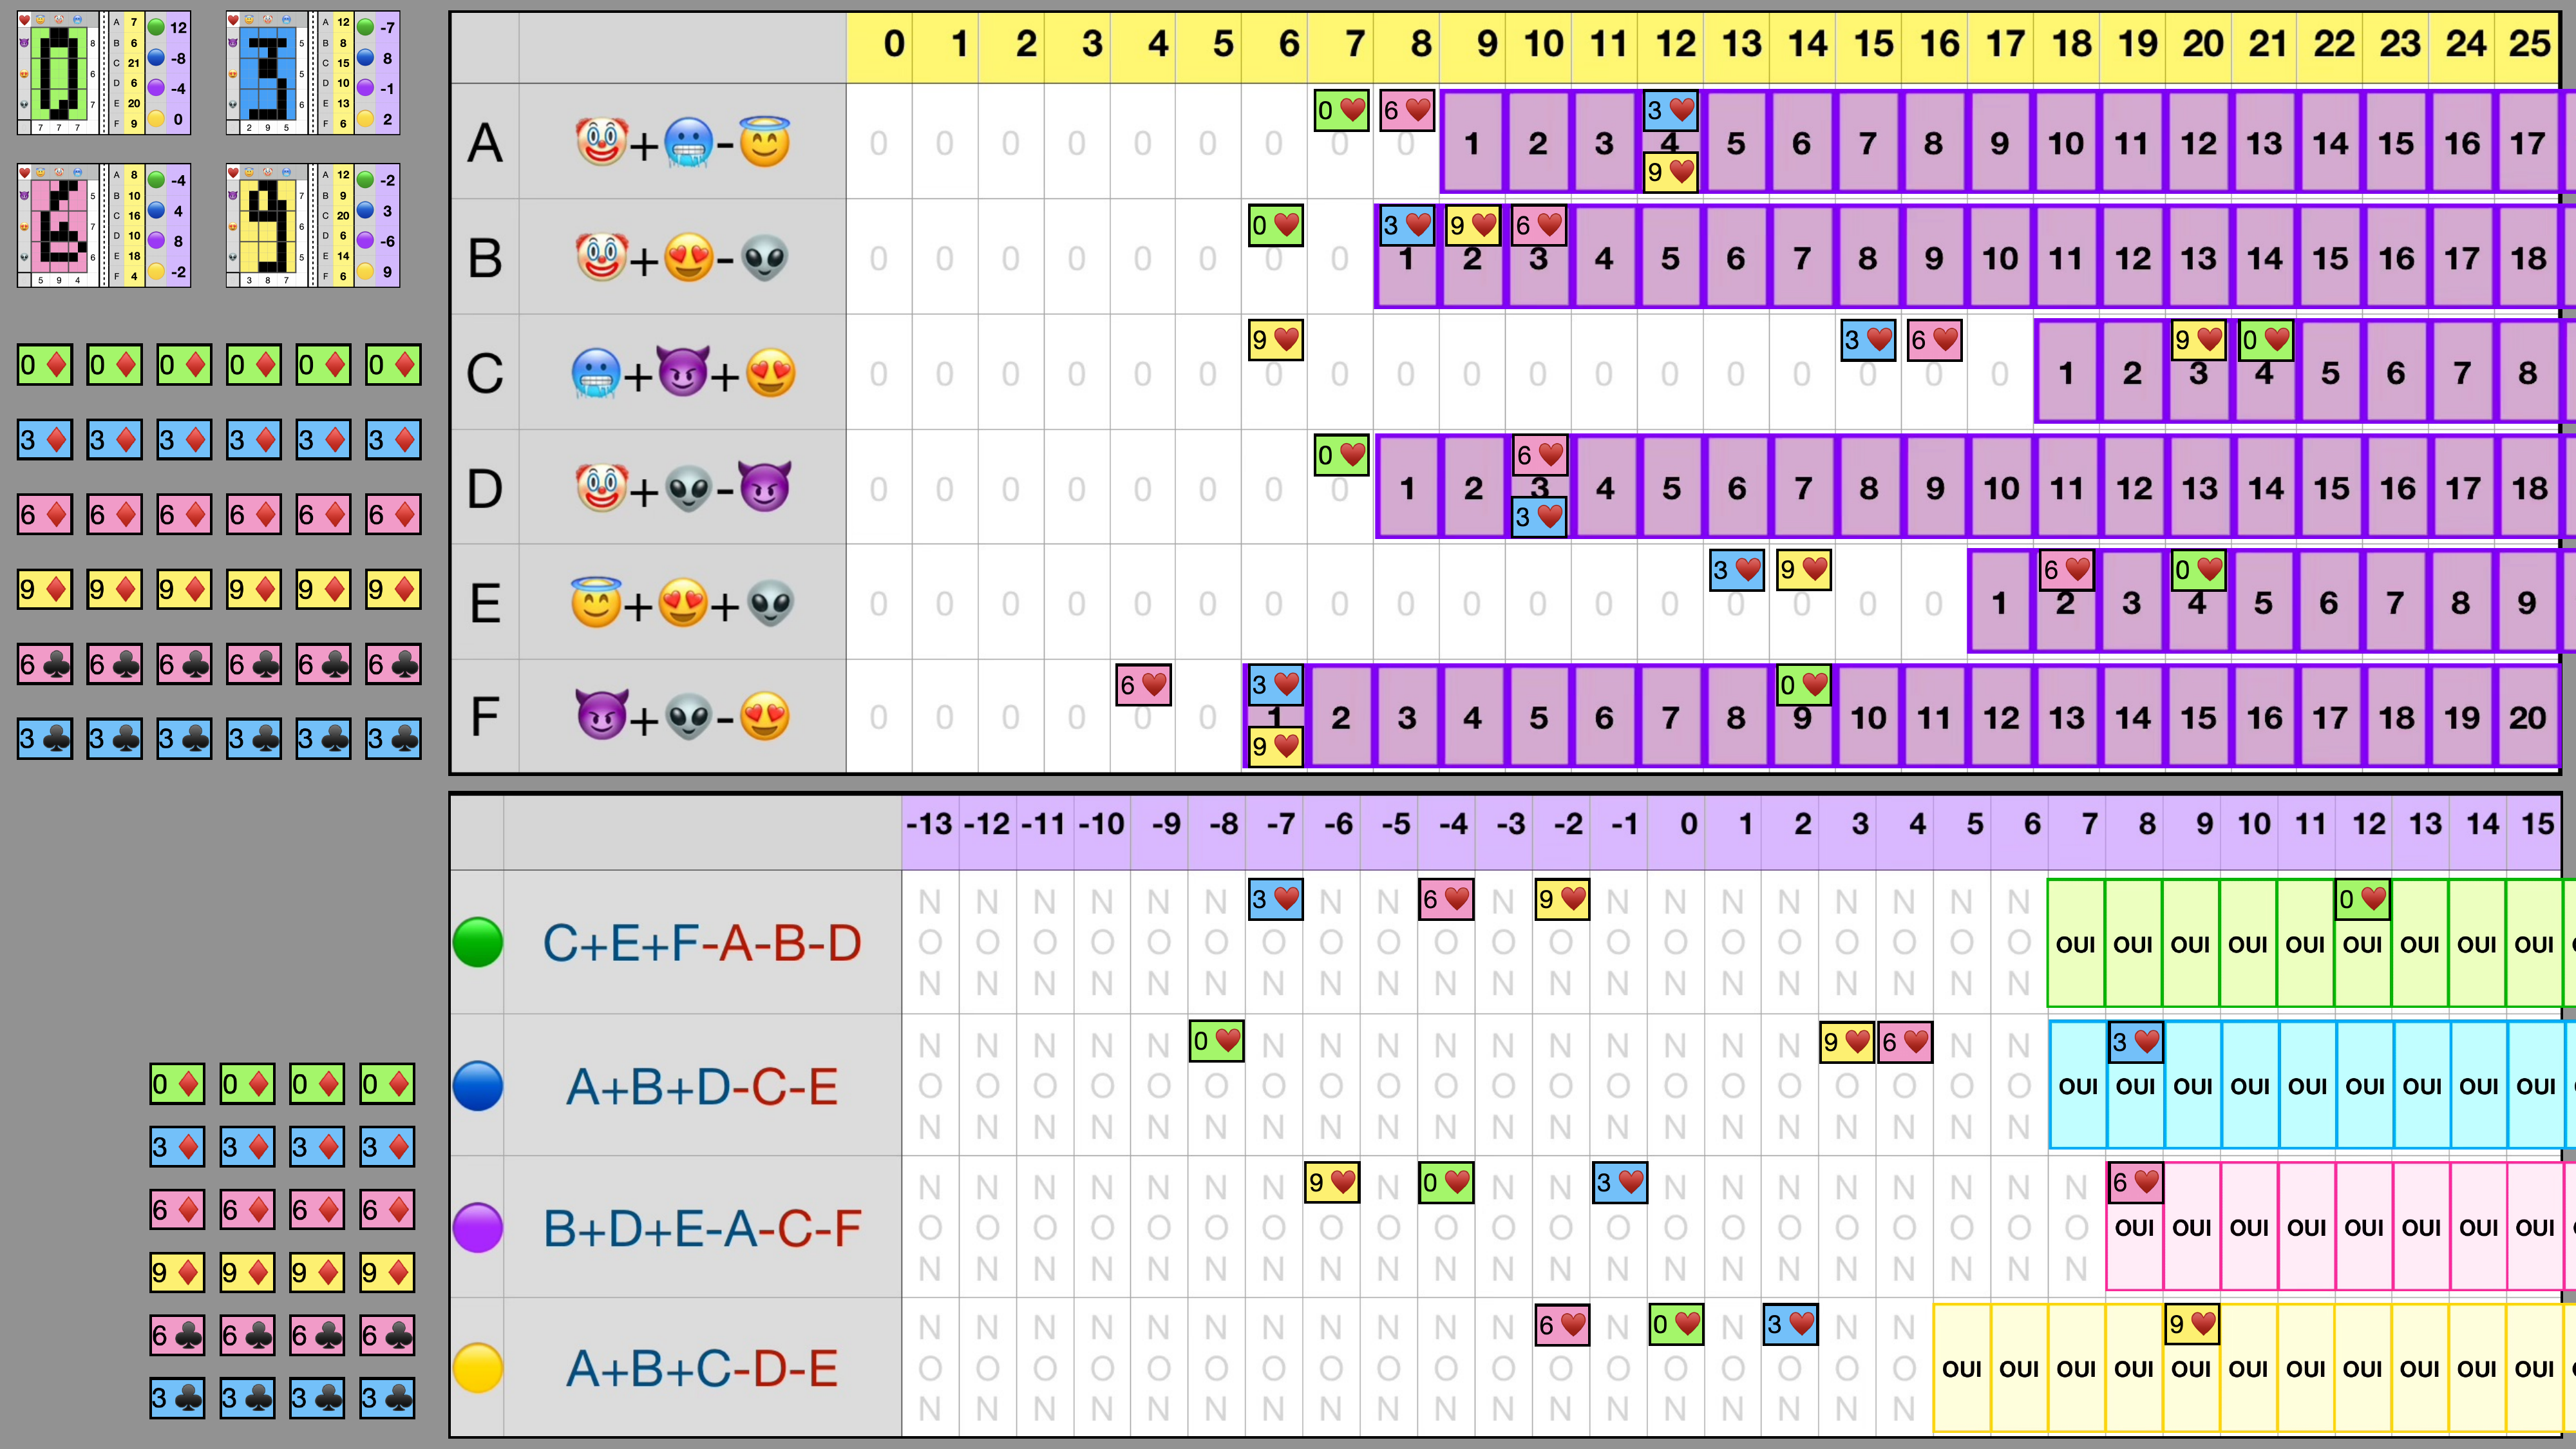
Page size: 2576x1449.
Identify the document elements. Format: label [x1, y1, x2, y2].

text_box [449, 11, 2576, 775]
text_box [290, 1127, 345, 1166]
text_box [296, 719, 351, 759]
text_box [88, 495, 142, 534]
text_box [150, 1253, 205, 1293]
text_box [18, 569, 72, 609]
text_box [157, 644, 212, 684]
text_box [366, 644, 421, 684]
text_box [296, 420, 351, 459]
text_box [18, 644, 72, 684]
text_box [360, 1253, 415, 1293]
text_box [88, 345, 142, 384]
text_box [360, 1064, 415, 1104]
text_box [157, 719, 212, 759]
text_box [157, 569, 212, 609]
text_box [227, 644, 281, 684]
text_box [18, 495, 72, 534]
text_box [366, 345, 421, 384]
text_box [220, 1064, 274, 1104]
text_box [227, 345, 281, 384]
text_box [150, 1189, 205, 1229]
text_box [366, 719, 421, 759]
text_box [18, 719, 72, 759]
text_box [220, 1315, 274, 1356]
text_box [150, 1064, 205, 1104]
text_box [449, 792, 2576, 1438]
text_box [88, 719, 142, 759]
text_box [360, 1189, 415, 1229]
text_box [17, 10, 191, 135]
text_box [227, 495, 281, 534]
text_box [220, 1189, 274, 1229]
text_box [360, 1378, 415, 1418]
text_box [366, 569, 421, 609]
text_box [88, 644, 142, 684]
text_box [18, 345, 72, 384]
text_box [157, 495, 212, 534]
text_box [220, 1378, 274, 1418]
text_box [227, 569, 281, 609]
text_box [290, 1315, 345, 1356]
text_box [290, 1378, 345, 1418]
text_box [360, 1315, 415, 1356]
text_box [296, 569, 351, 609]
text_box [88, 569, 142, 609]
text_box [290, 1064, 345, 1104]
text_box [225, 10, 401, 135]
text_box [88, 420, 142, 459]
text_box [157, 345, 212, 384]
text_box [227, 420, 281, 459]
text_box [296, 345, 351, 384]
text_box [227, 719, 281, 759]
text_box [18, 420, 72, 459]
text_box [366, 420, 421, 459]
text_box [157, 420, 212, 459]
text_box [17, 163, 191, 288]
text_box [296, 495, 351, 534]
text_box [220, 1127, 274, 1166]
text_box [150, 1378, 205, 1418]
text_box [225, 163, 401, 288]
text_box [220, 1253, 274, 1293]
text_box [360, 1127, 415, 1166]
text_box [296, 644, 351, 684]
text_box [290, 1253, 345, 1293]
text_box [290, 1189, 345, 1229]
text_box [150, 1315, 205, 1356]
text_box [366, 495, 421, 534]
text_box [150, 1127, 205, 1166]
